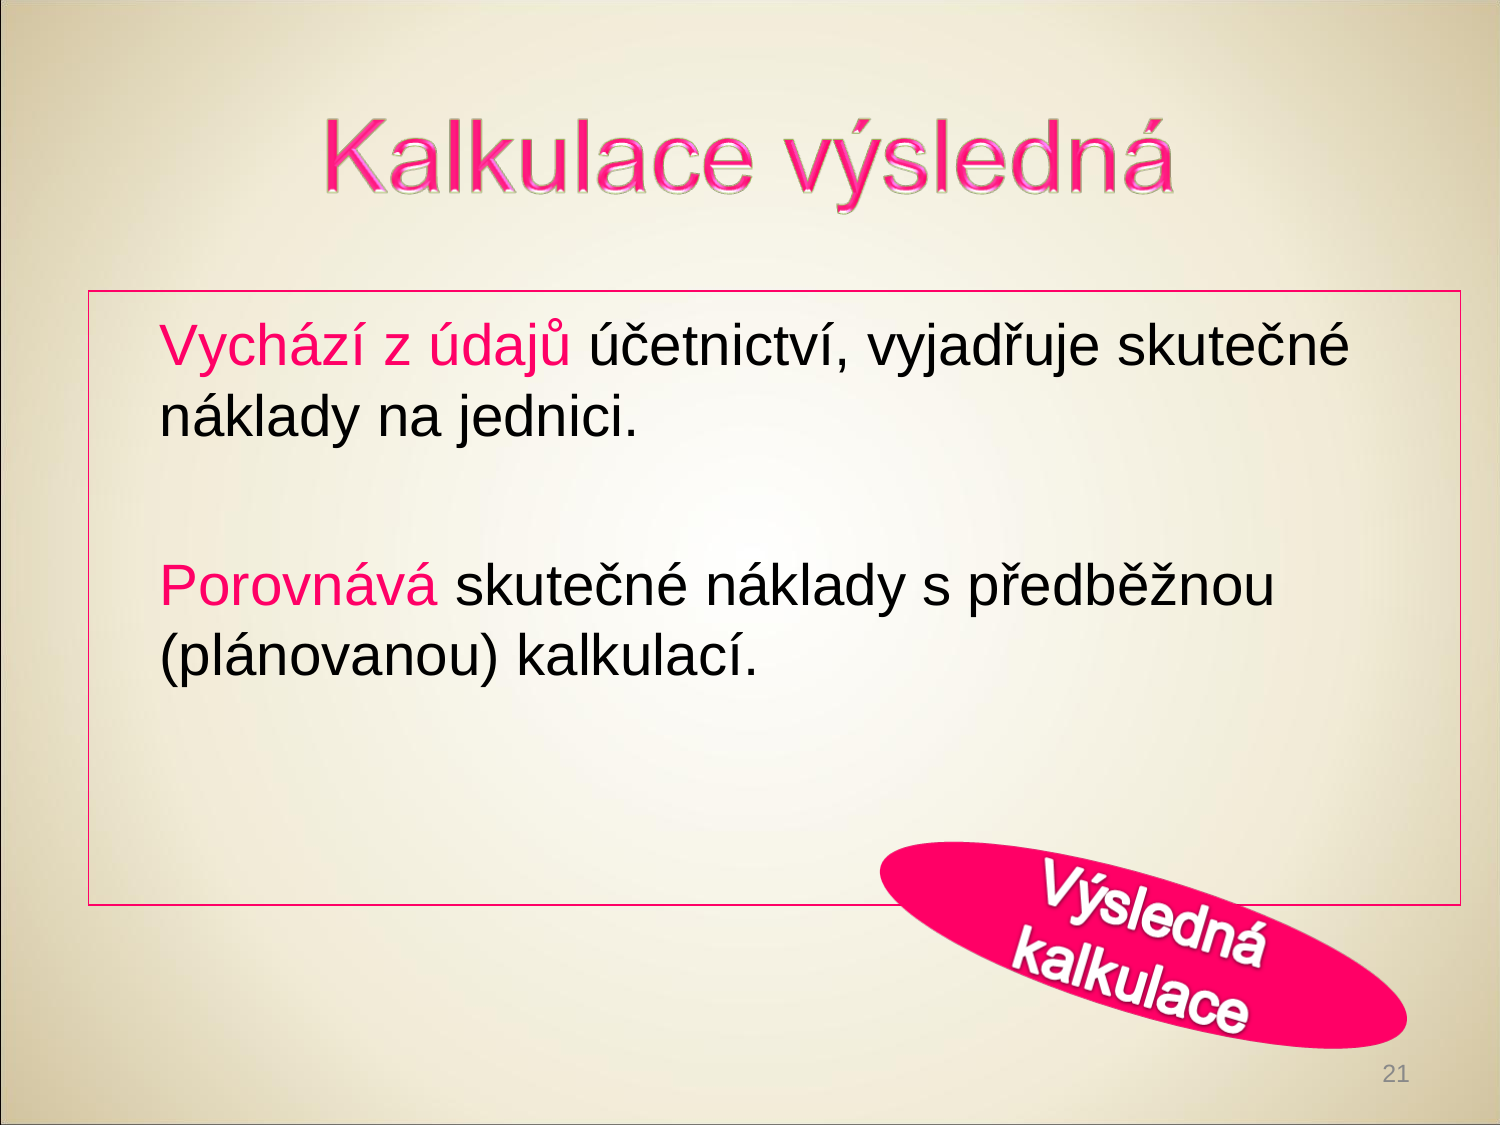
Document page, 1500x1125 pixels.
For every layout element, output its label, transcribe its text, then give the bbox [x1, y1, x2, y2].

list Vychází z údajů účetnictví, vyjadřuje skutečné náklady na jednici. Porovnává skutečné náklady s předběžnou (plánovanou) kalkulací. [88, 290, 1461, 906]
text_box [73, 60, 1427, 228]
text_box <číslo> [1074, 1042, 1426, 1103]
picture [0, 0, 1500, 1125]
